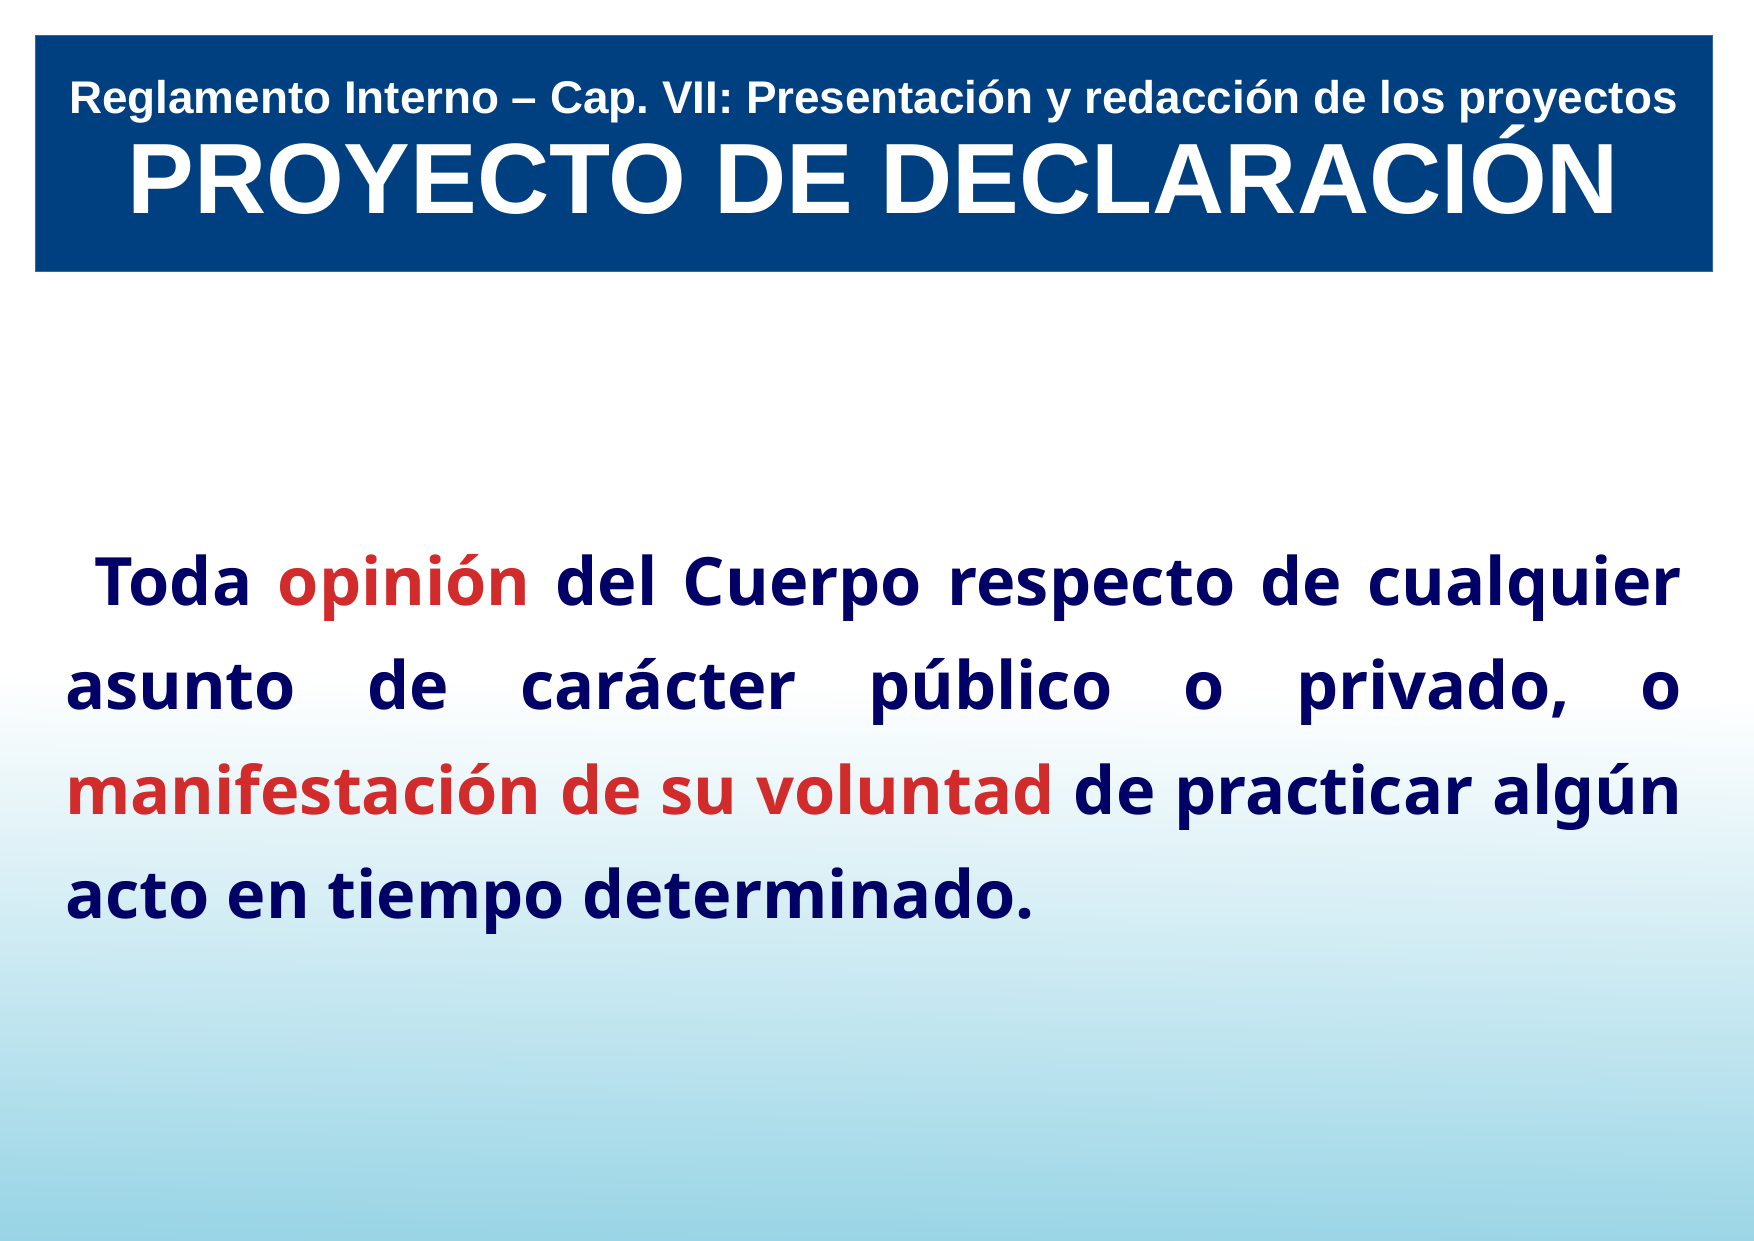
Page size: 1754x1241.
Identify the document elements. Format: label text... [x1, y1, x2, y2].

text_box Toda opinión del Cuerpo respecto de cualquier asunto de carácter público o privado, o manifestación de su voluntad de practicar algún acto en tiempo determinado. [35, 259, 1713, 1199]
text_box Reglamento Interno – Cap. VII: Presentación y redacción de los proyectos PROYECTO DE DECLARACIÓN [35, 35, 1713, 259]
